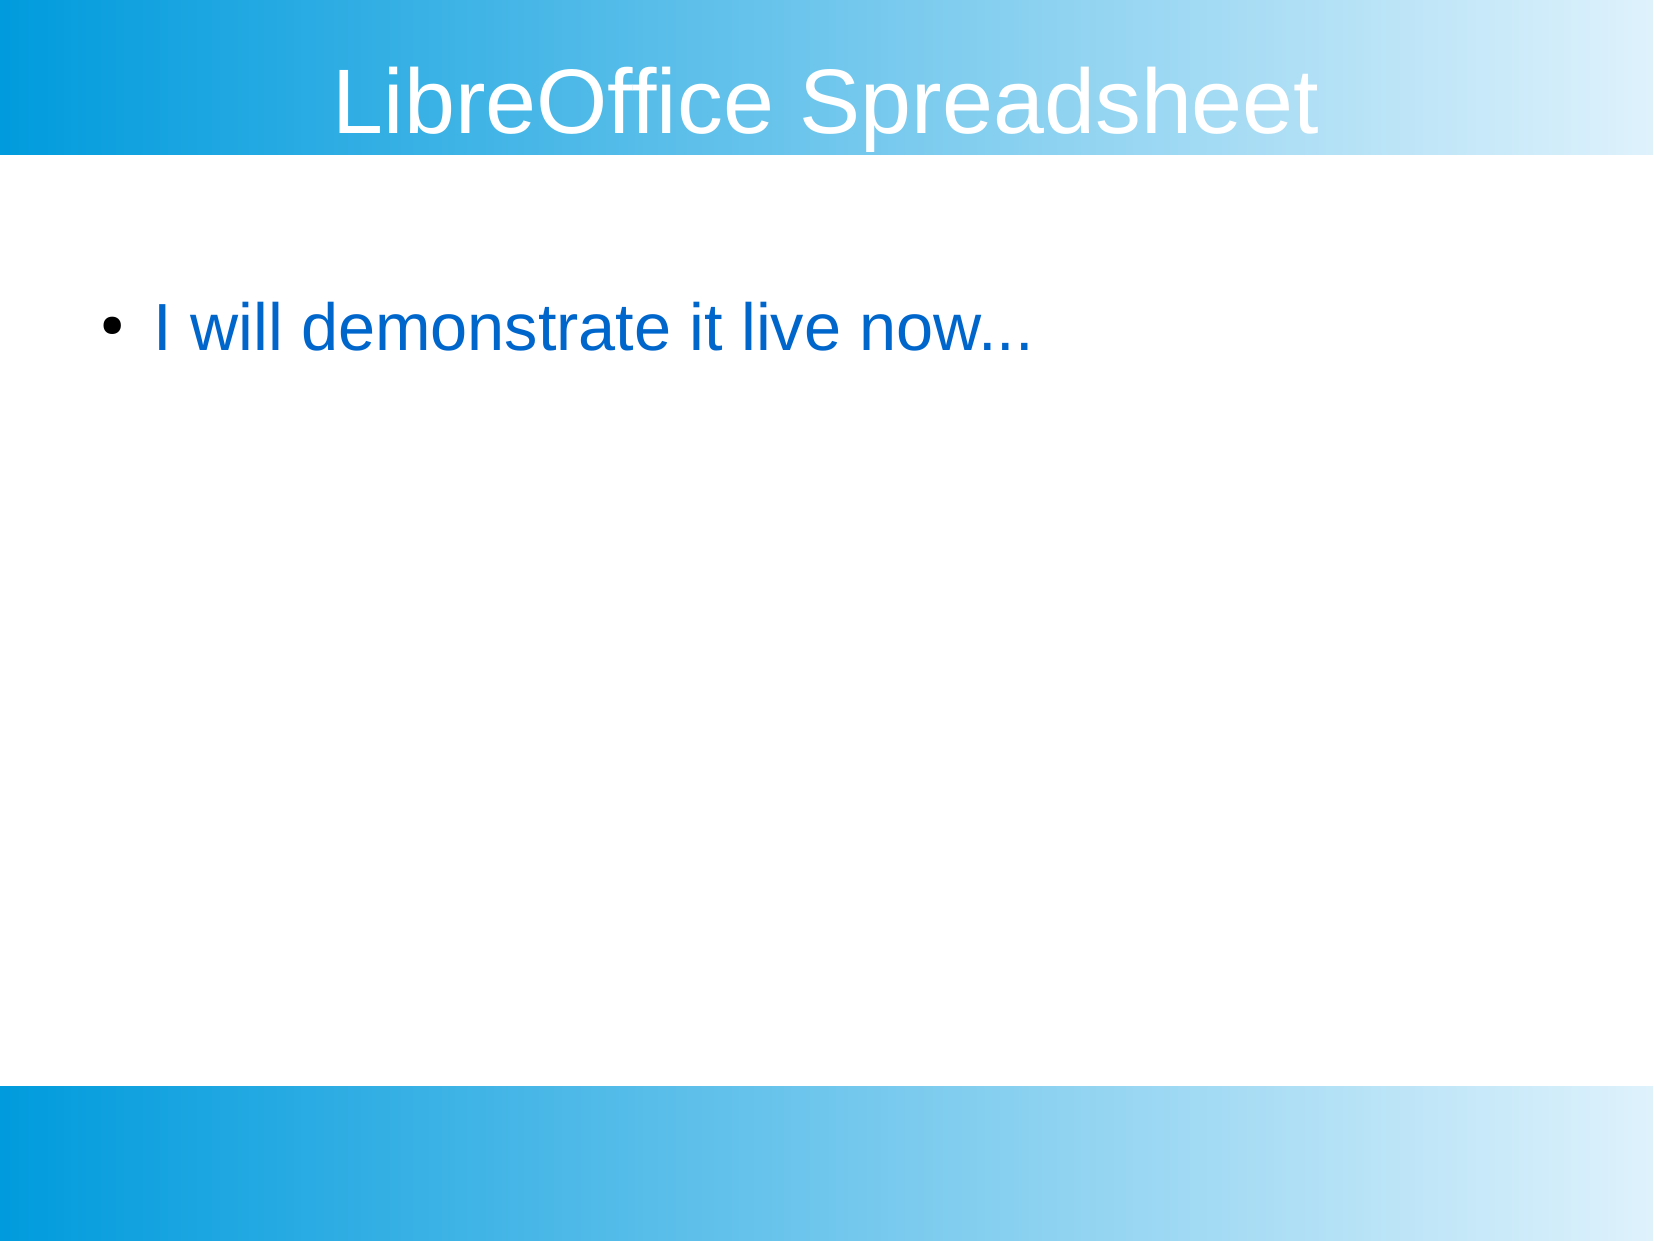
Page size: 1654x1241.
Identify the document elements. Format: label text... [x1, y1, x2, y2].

list I will demonstrate it live now... [82, 290, 1571, 1010]
title LibreOffice Spreadsheet [82, 49, 1571, 155]
